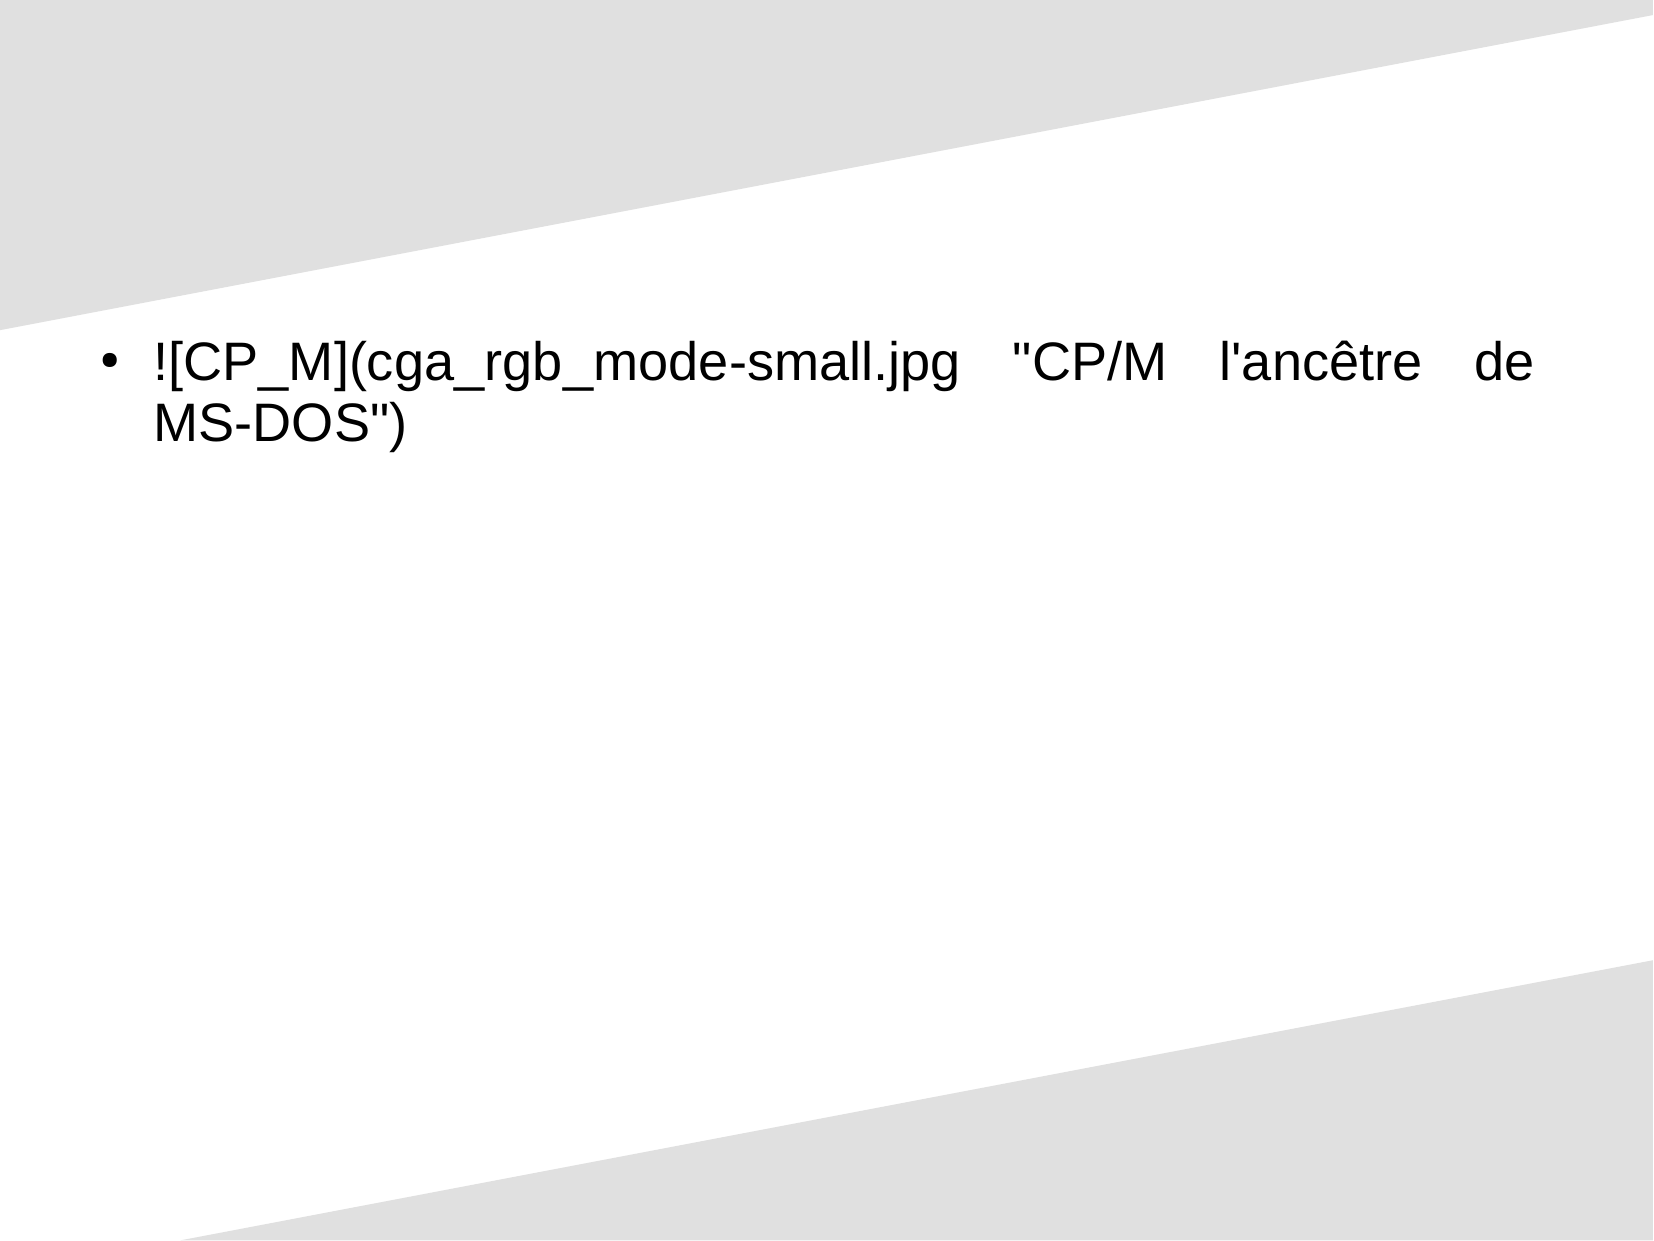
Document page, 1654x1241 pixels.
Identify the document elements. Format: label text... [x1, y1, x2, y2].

list ![CP_M](cga_rgb_mode-small.jpg "CP/M l'ancêtre de MS-DOS") [82, 331, 1538, 1052]
